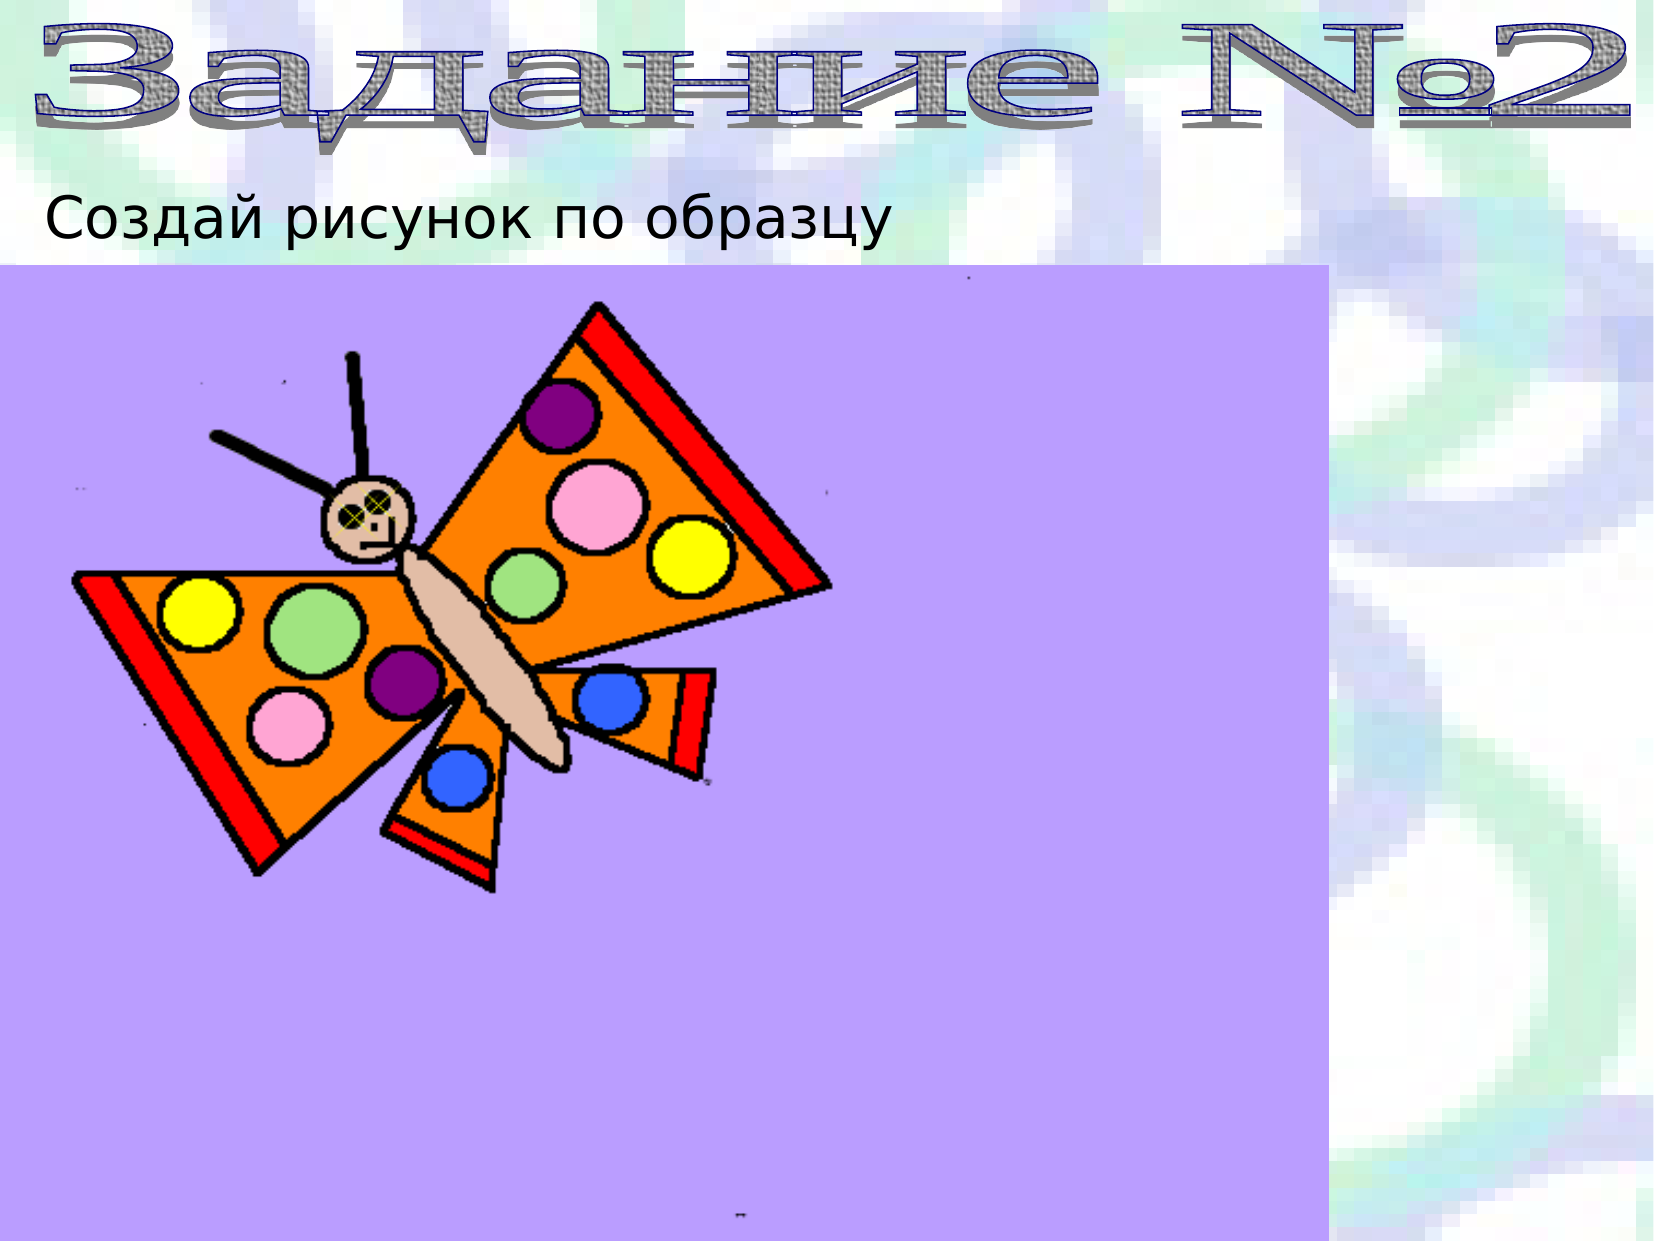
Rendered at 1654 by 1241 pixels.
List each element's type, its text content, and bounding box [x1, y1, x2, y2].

text_box Задание №2 [967, 50, 1098, 117]
picture [0, 0, 1654, 1241]
text_box Задание №2 [1397, 59, 1494, 100]
text_box Задание №2 [35, 23, 179, 117]
text_box Создай рисунок по образцу [29, 177, 1625, 325]
text_box Задание №2 [489, 50, 966, 117]
text_box Задание №2 [1399, 23, 1630, 116]
text_box Задание №2 [1182, 24, 1403, 116]
text_box Задание №2 [189, 50, 488, 142]
